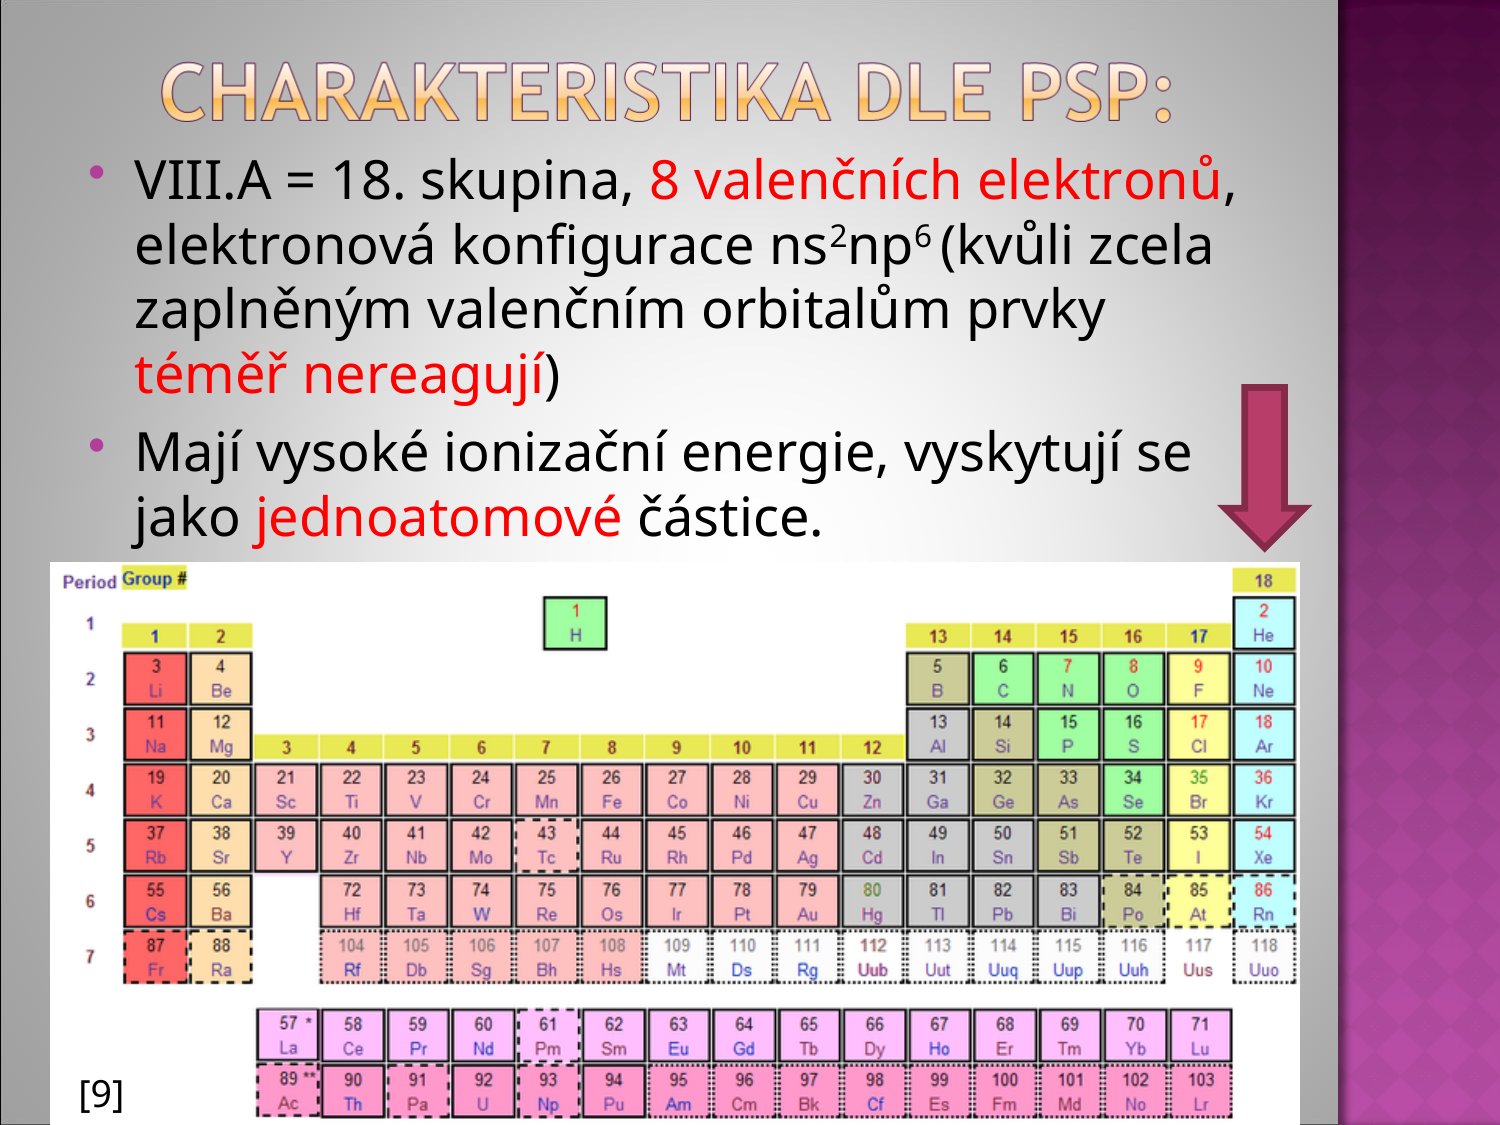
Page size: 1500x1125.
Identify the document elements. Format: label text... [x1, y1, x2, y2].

text_box [9] [63, 1062, 140, 1123]
list VIII.A = 18. skupina, 8 valenčních elektronů, elektronová konfigurace ns2np6 (kvůli zcela zaplněným valenčním orbitalům prvky téměř nereagují) Mají vysoké ionizační energie, vyskytují se jako jednoatomové částice. [75, 137, 1263, 562]
picture [0, 0, 1500, 1125]
text_box [1224, 387, 1305, 548]
text_box [73, 20, 1265, 140]
